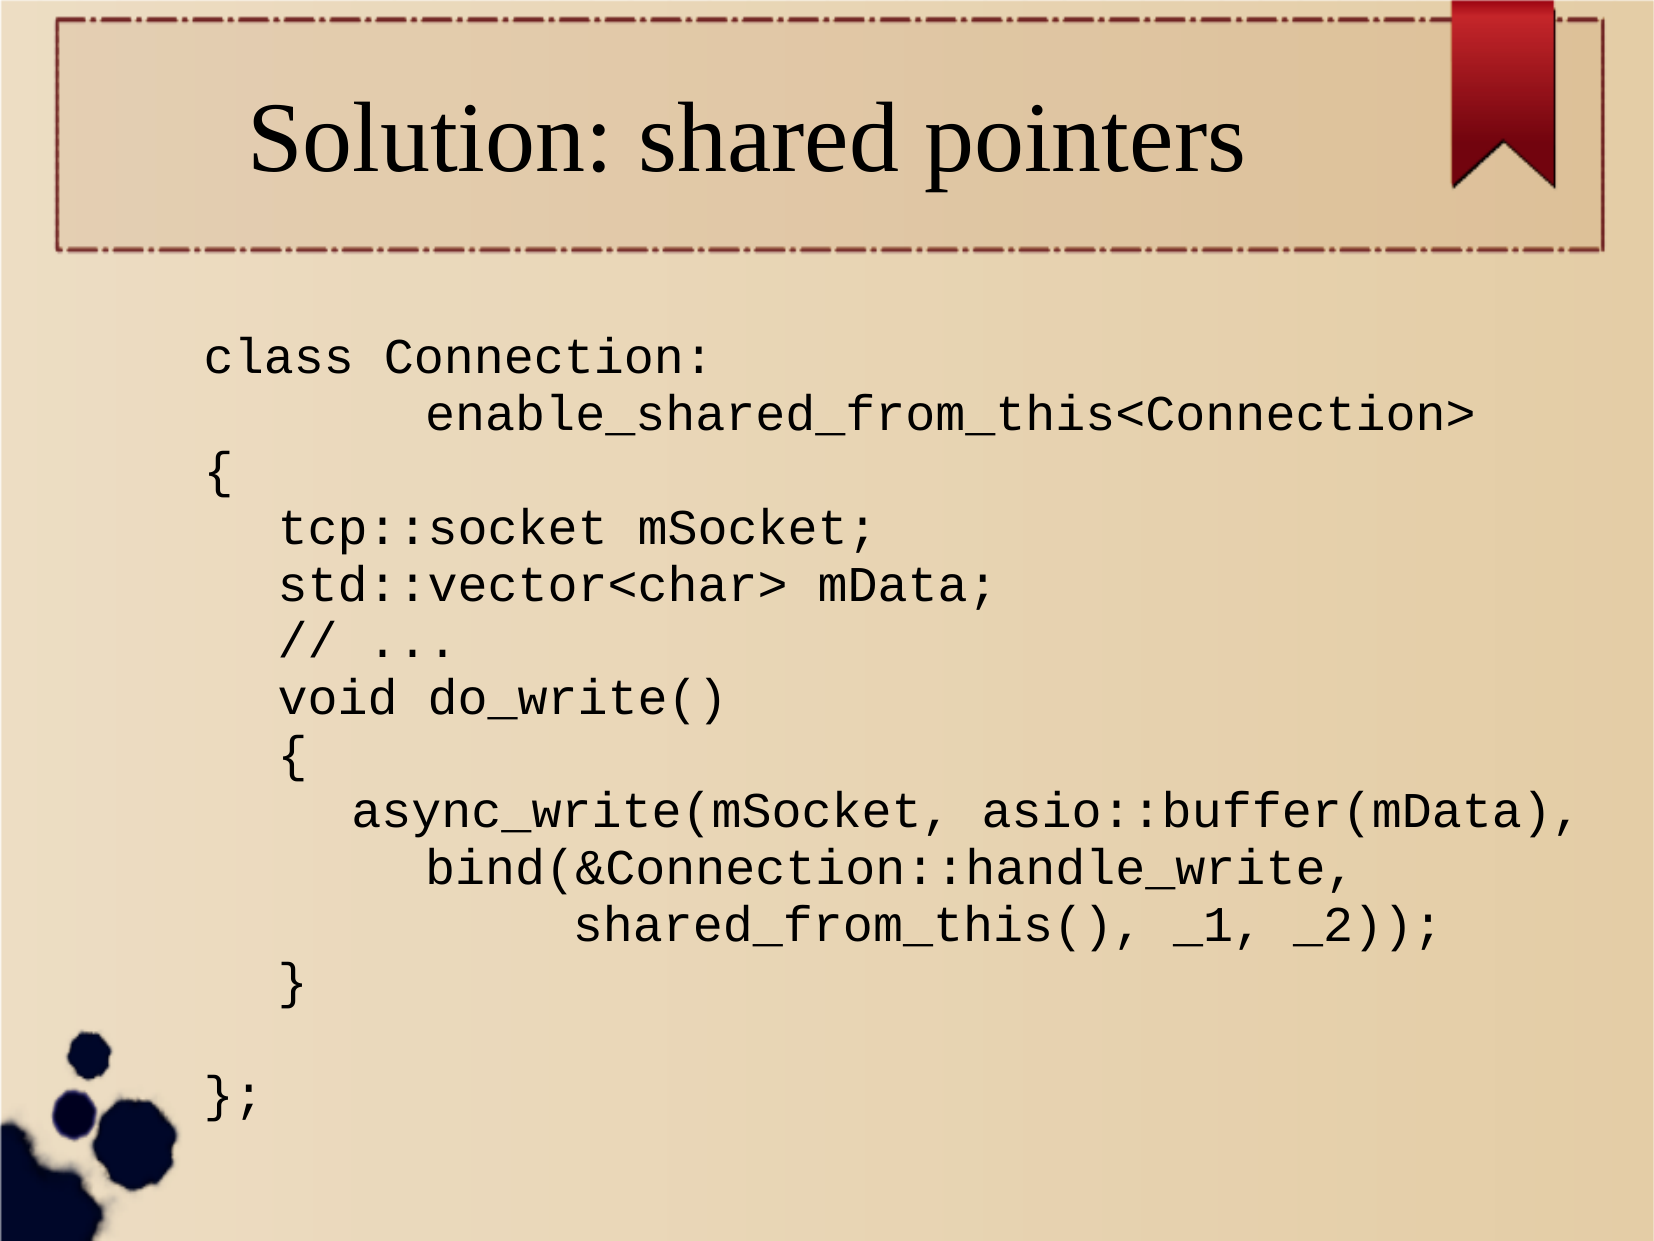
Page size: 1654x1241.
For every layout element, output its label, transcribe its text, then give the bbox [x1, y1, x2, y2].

text_box class Connection: enable_shared_from_this<Connection> { tcp::socket mSocket; std::vector<char> mData; // ... void do_write() { async_write(mSocket, asio::buffer(mData), bind(&Connection::handle_write, shared_from_this(), _1, _2)); } }; [188, 324, 1607, 1193]
title Solution: shared pointers [82, 47, 1412, 229]
picture [0, 0, 1654, 1241]
